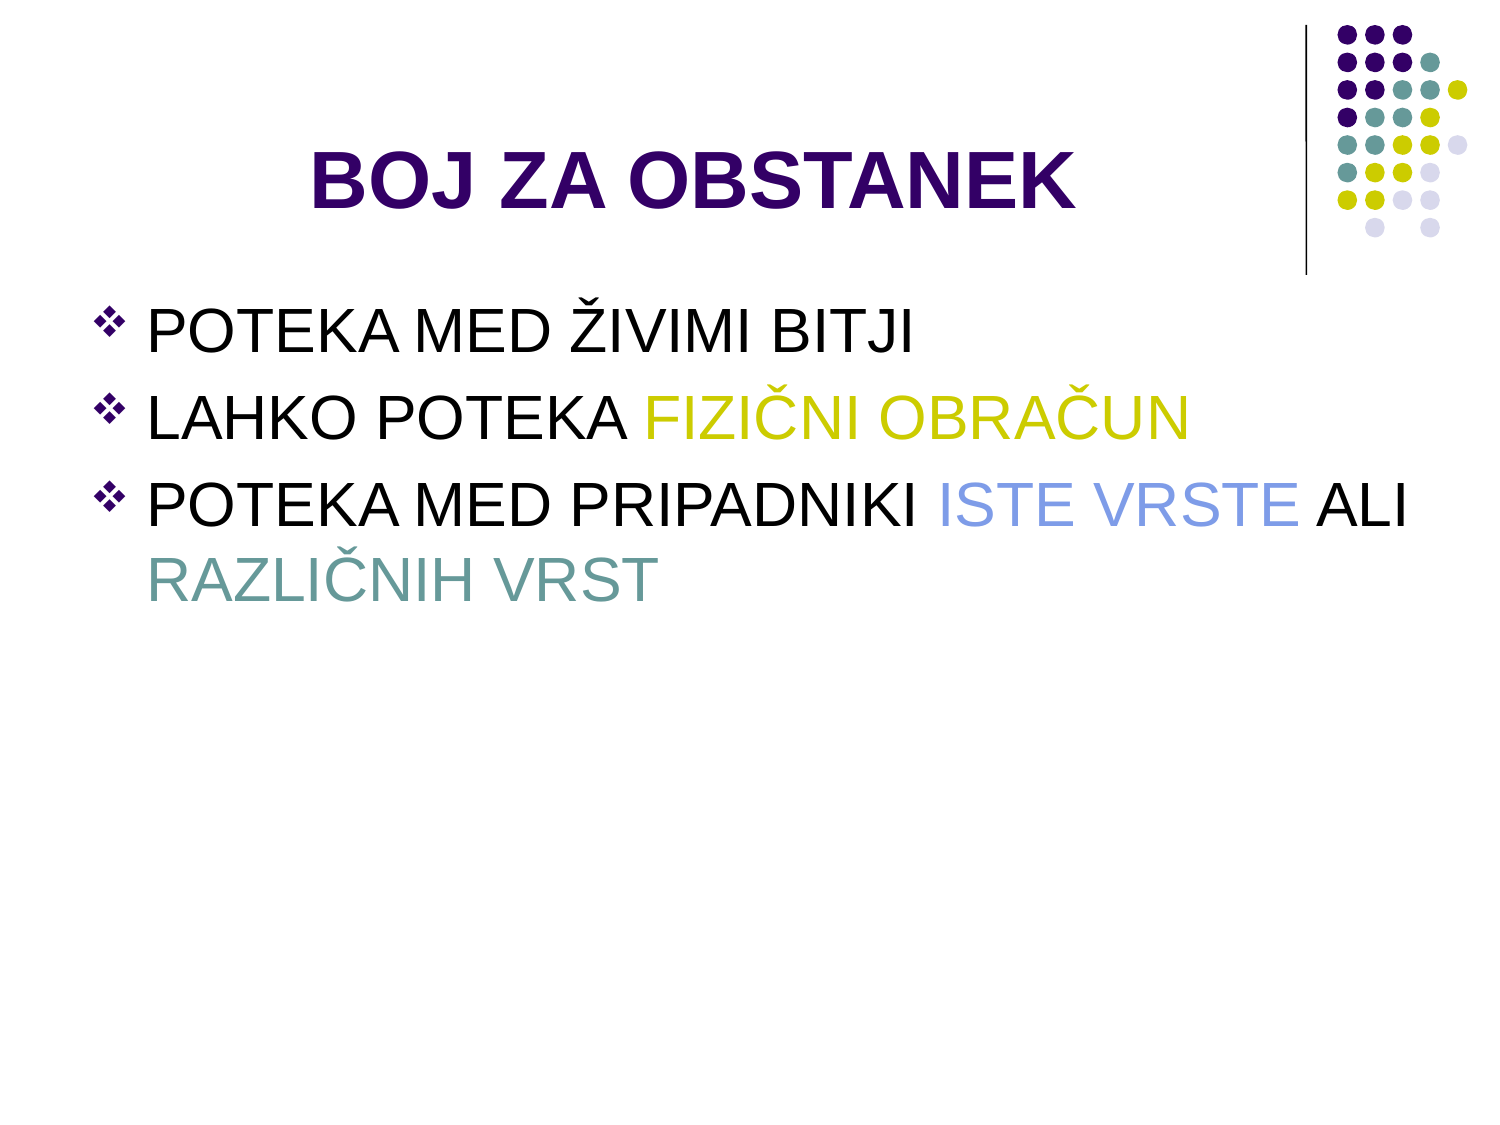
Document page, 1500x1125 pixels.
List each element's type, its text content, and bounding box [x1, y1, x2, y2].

list POTEKA MED ŽIVIMI BITJI LAHKO POTEKA FIZIČNI OBRAČUN POTEKA MED PRIPADNIKI ISTE VRSTE ALI RAZLIČNIH VRST [75, 282, 1425, 1006]
title BOJ ZA OBSTANEK [75, 20, 1313, 233]
